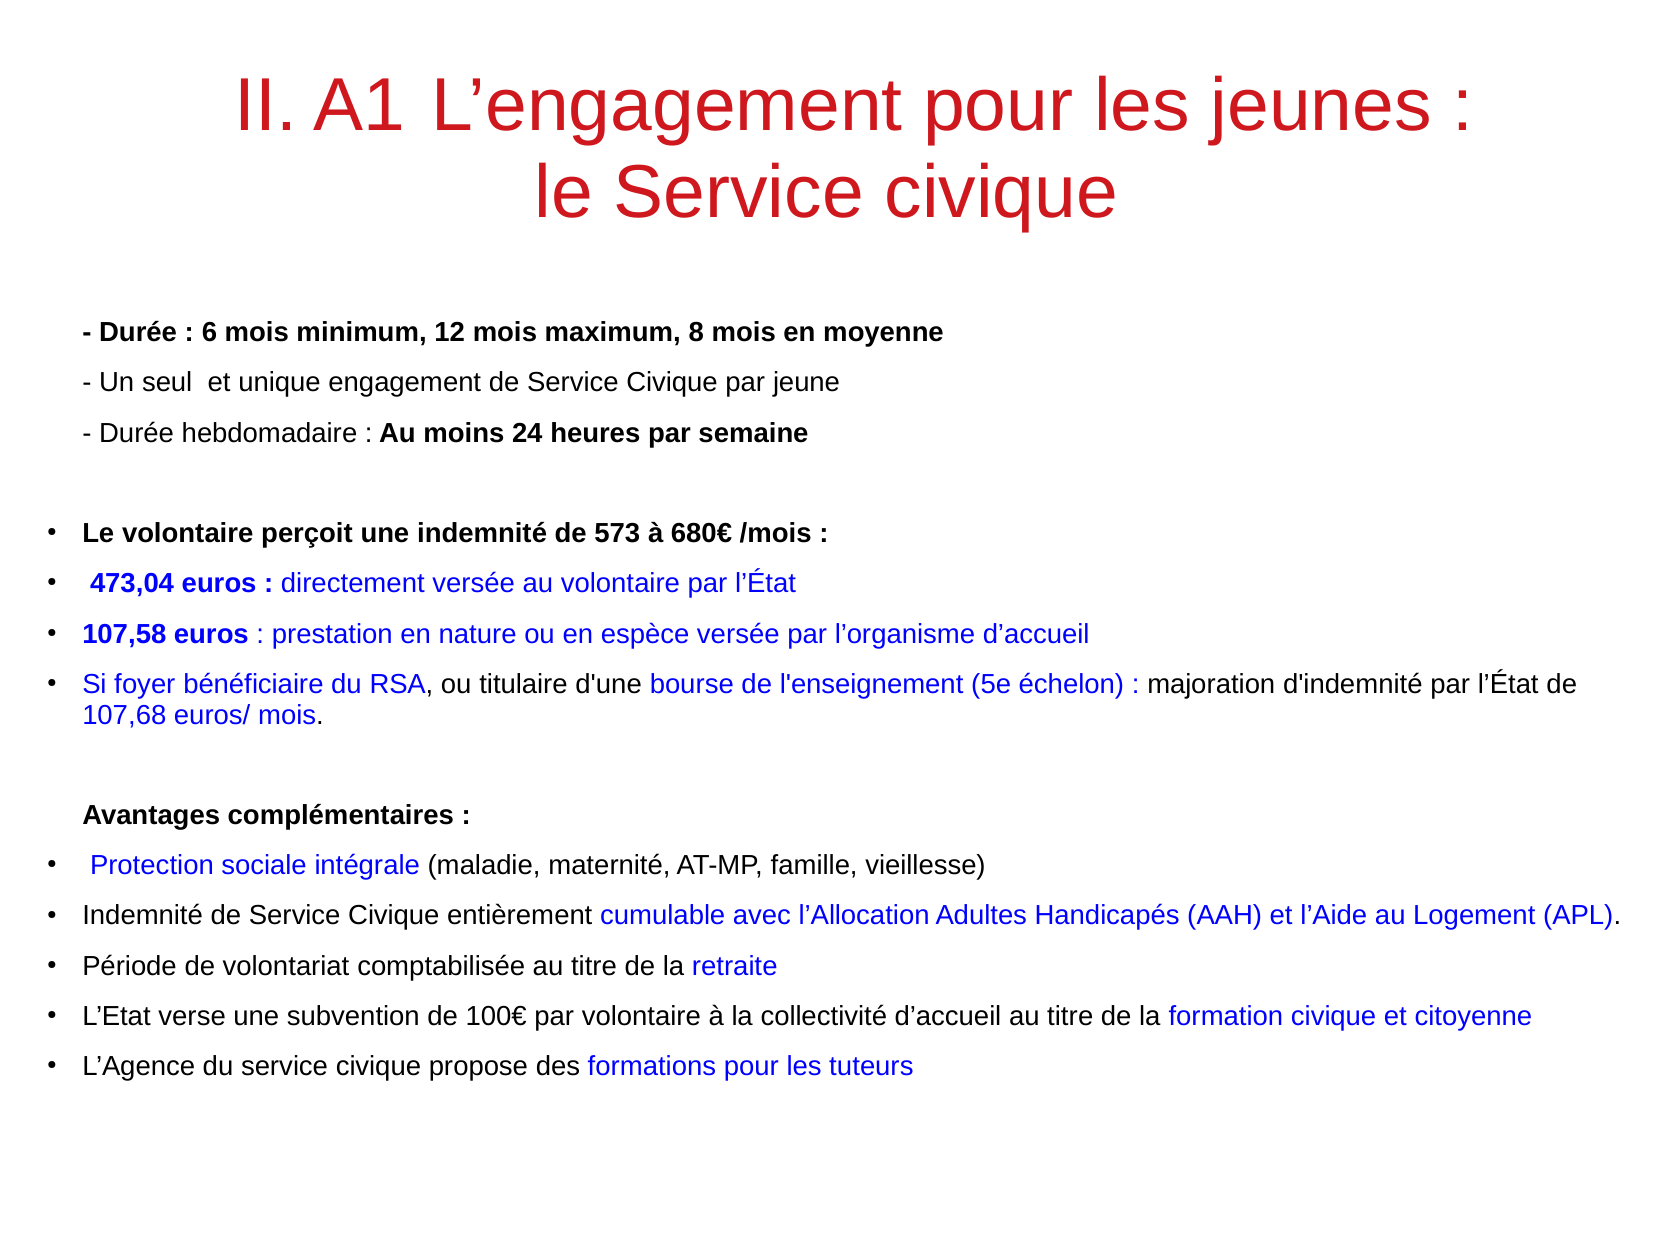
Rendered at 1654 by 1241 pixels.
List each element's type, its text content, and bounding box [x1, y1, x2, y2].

list - Durée : 6 mois minimum, 12 mois maximum, 8 mois en moyenne - Un seul et unique engagement de Service Civique par jeune - Durée hebdomadaire : Au moins 24 heures par semaine Le volontaire perçoit une indemnité de 573 à 680€ /mois : 473,04 euros : directement versée au volontaire par l’État 107,58 euros : prestation en nature ou en espèce versée par l’organisme d’accueil Si foyer bénéficiaire du RSA, ou titulaire d'une bourse de l'enseignement (5e échelon) : majoration d'indemnité par l’État de 107,68 euros/ mois. Avantages complémentaires : Protection sociale intégrale (maladie, maternité, AT-MP, famille, vieillesse) Indemnité de Service Civique entièrement cumulable avec l’Allocation Adultes Handicapés (AAH) et l’Aide au Logement (APL). Période de volontariat comptabilisée au titre de la retraite L’Etat verse une subvention de 100€ par volontaire à la collectivité d’accueil au titre de la formation civique et citoyenne L’Agence du service civique propose des formations pour les tuteurs [35, 248, 1642, 1123]
title II. A1 L’engagement pour les jeunes : le Service civique [82, 47, 1571, 234]
